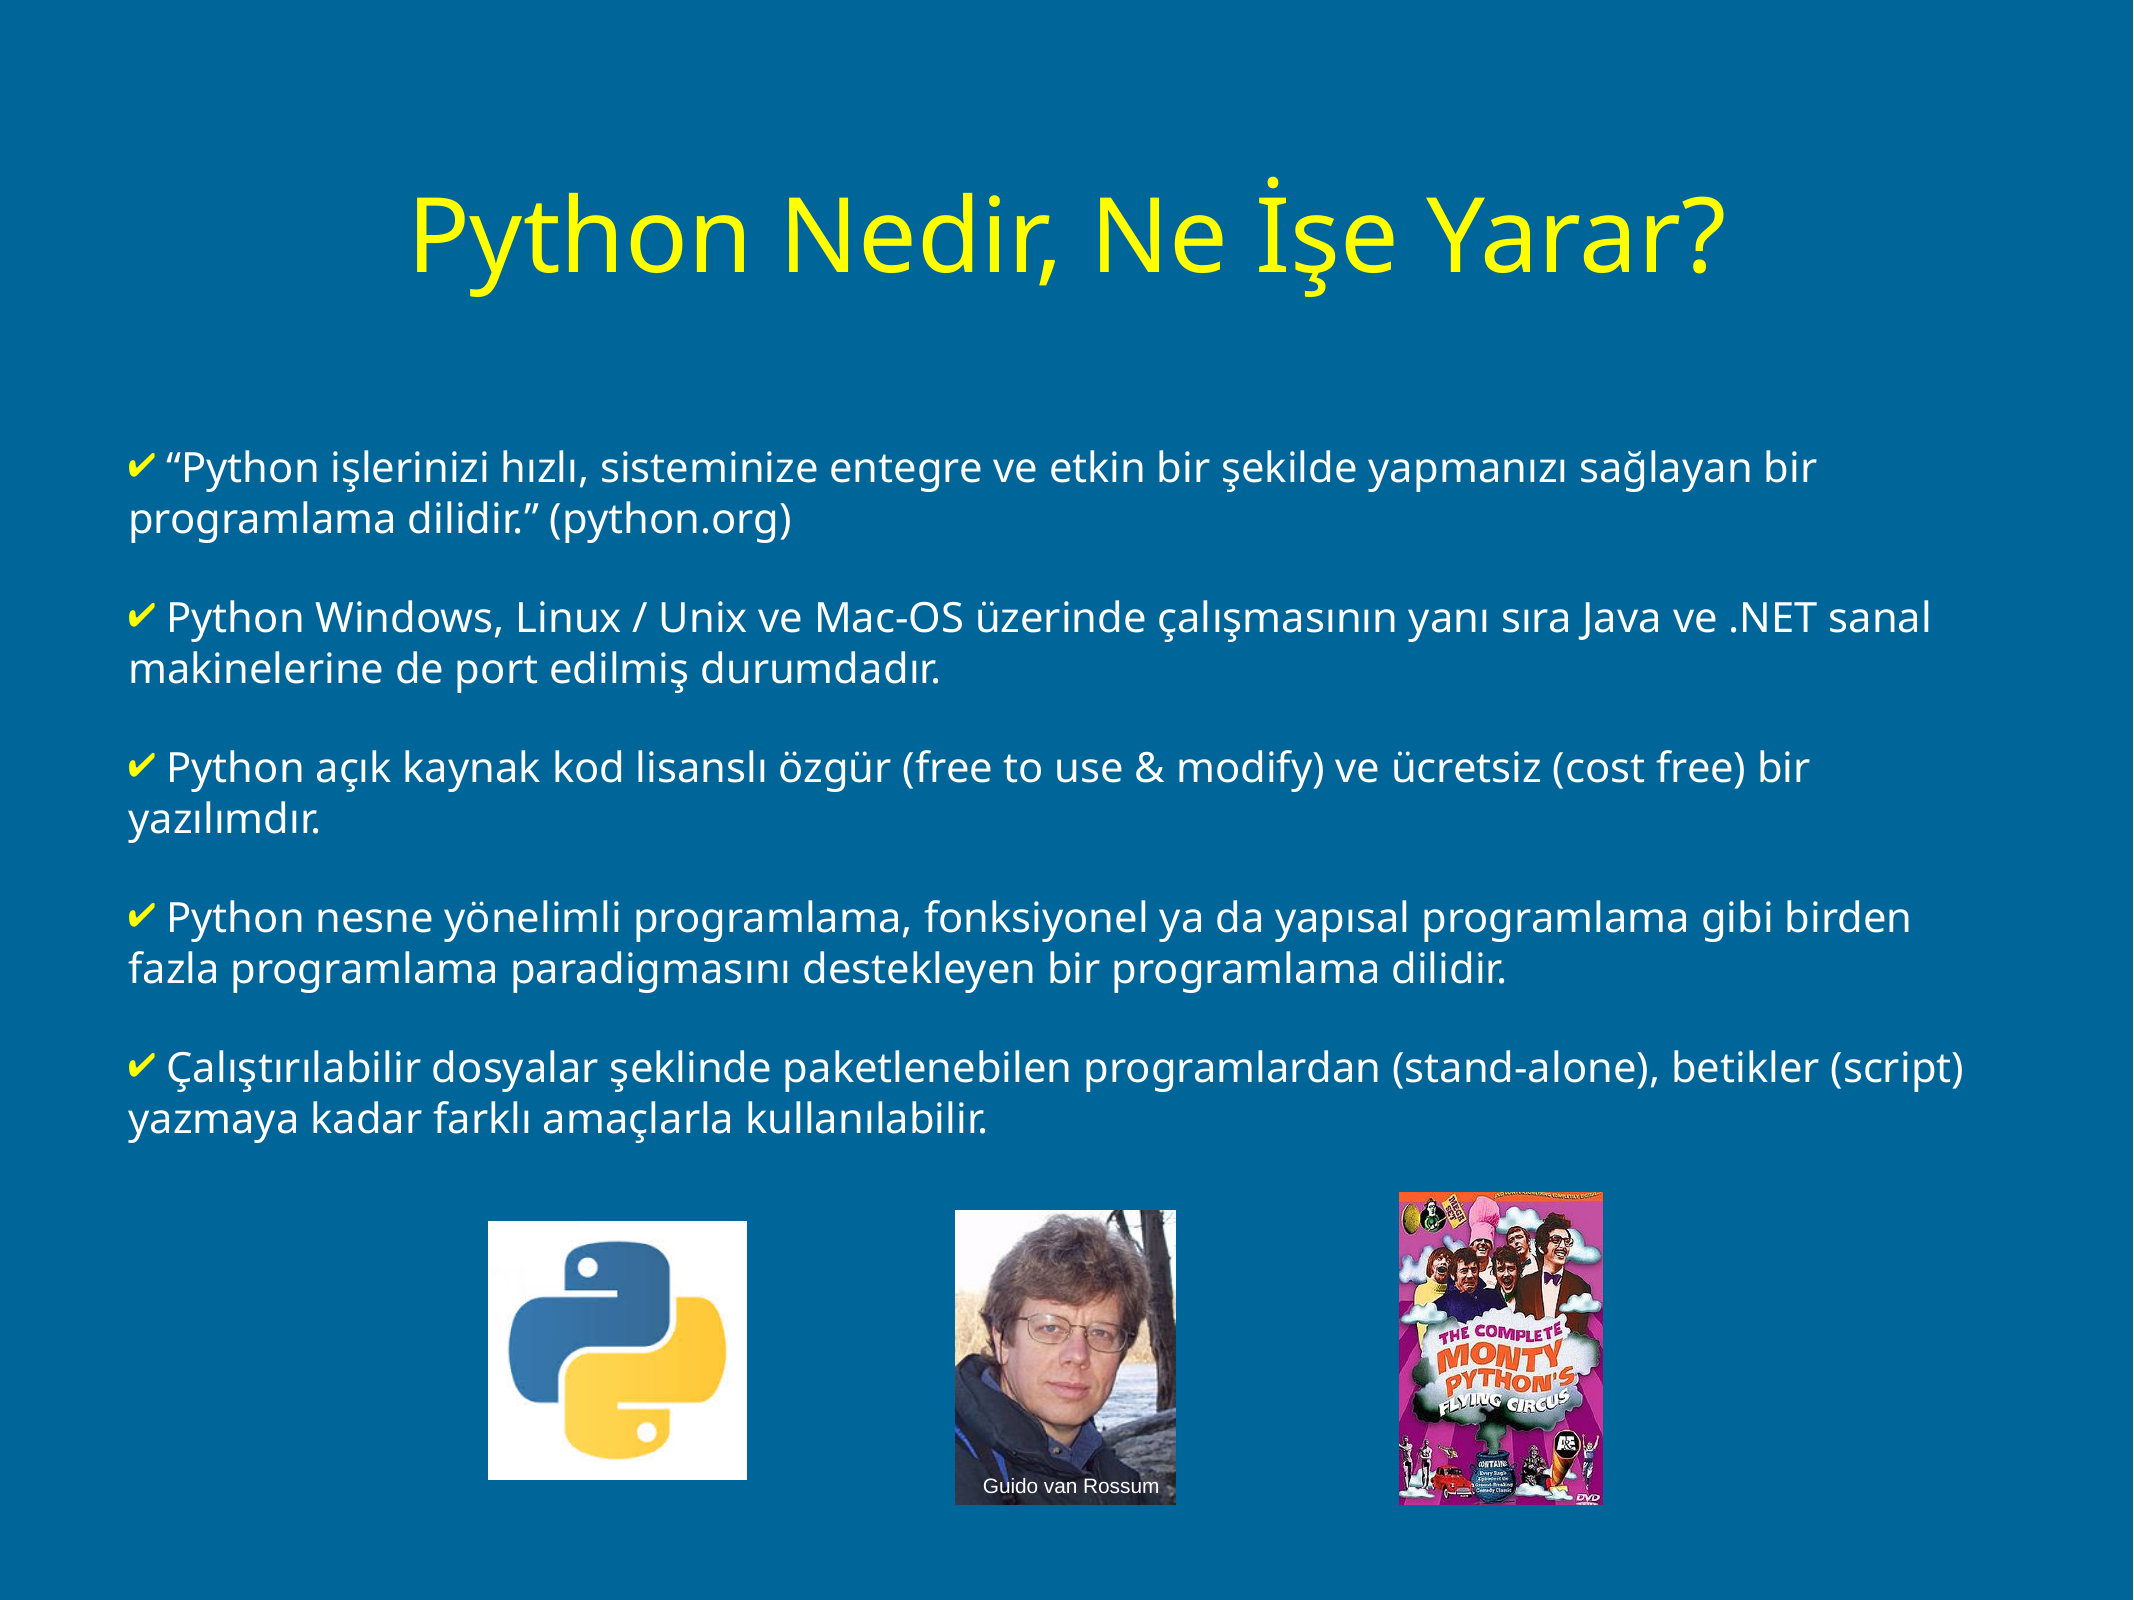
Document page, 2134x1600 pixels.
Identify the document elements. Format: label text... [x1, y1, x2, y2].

picture [1400, 1193, 1602, 1504]
title Python Nedir, Ne İşe Yarar? [208, 71, 1925, 383]
picture [956, 1211, 1175, 1464]
text_box Guido van Rossum [889, 1464, 1253, 1506]
list “Python işlerinizi hızlı, sisteminize entegre ve etkin bir şekilde yapmanızı sağlayan bir programlama dilidir.” (python.org) Python Windows, Linux / Unix ve Mac-OS üzerinde çalışmasının yanı sıra Java ve .NET sanal makinelerine de port edilmiş durumdadır. Python açık kaynak kod lisanslı özgür (free to use & modify) ve ücretsiz (cost free) bir yazılımdır. Python nesne yönelimli programlama, fonksiyonel ya da yapısal programlama gibi birden fazla programlama paradigmasını destekleyen bir programlama dilidir. Çalıştırılabilir dosyalar şeklinde paketlenebilen programlardan (stand-alone), betikler (script) yazmaya kadar farklı amaçlarla kullanılabilir. [120, 383, 2011, 1200]
picture [489, 1222, 746, 1479]
